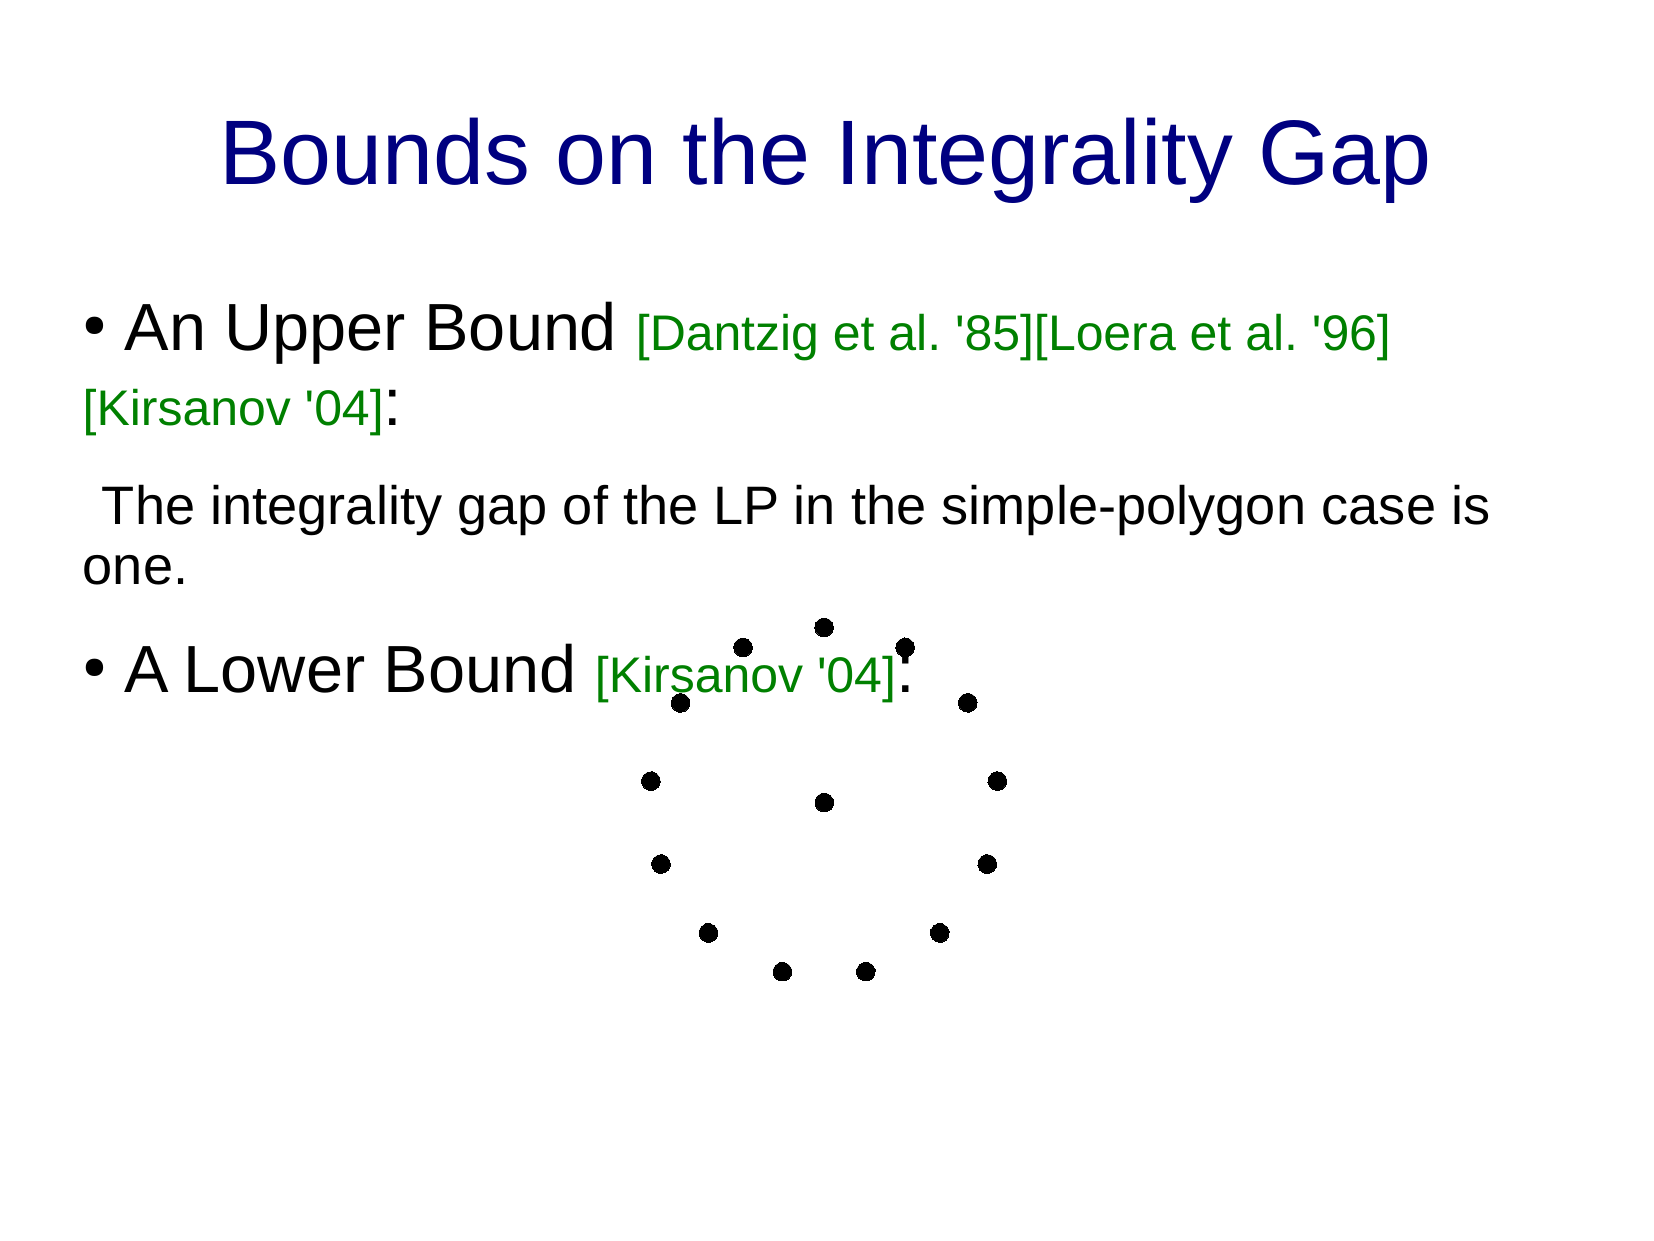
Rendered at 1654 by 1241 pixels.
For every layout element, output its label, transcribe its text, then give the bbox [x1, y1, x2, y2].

list An Upper Bound [Dantzig et al. '85][Loera et al. '96][Kirsanov '04]: The integrality gap of the LP in the simple-polygon case is one. A Lower Bound [Kirsanov '04]: [82, 290, 1571, 1109]
title Bounds on the Integrality Gap [82, 49, 1571, 257]
